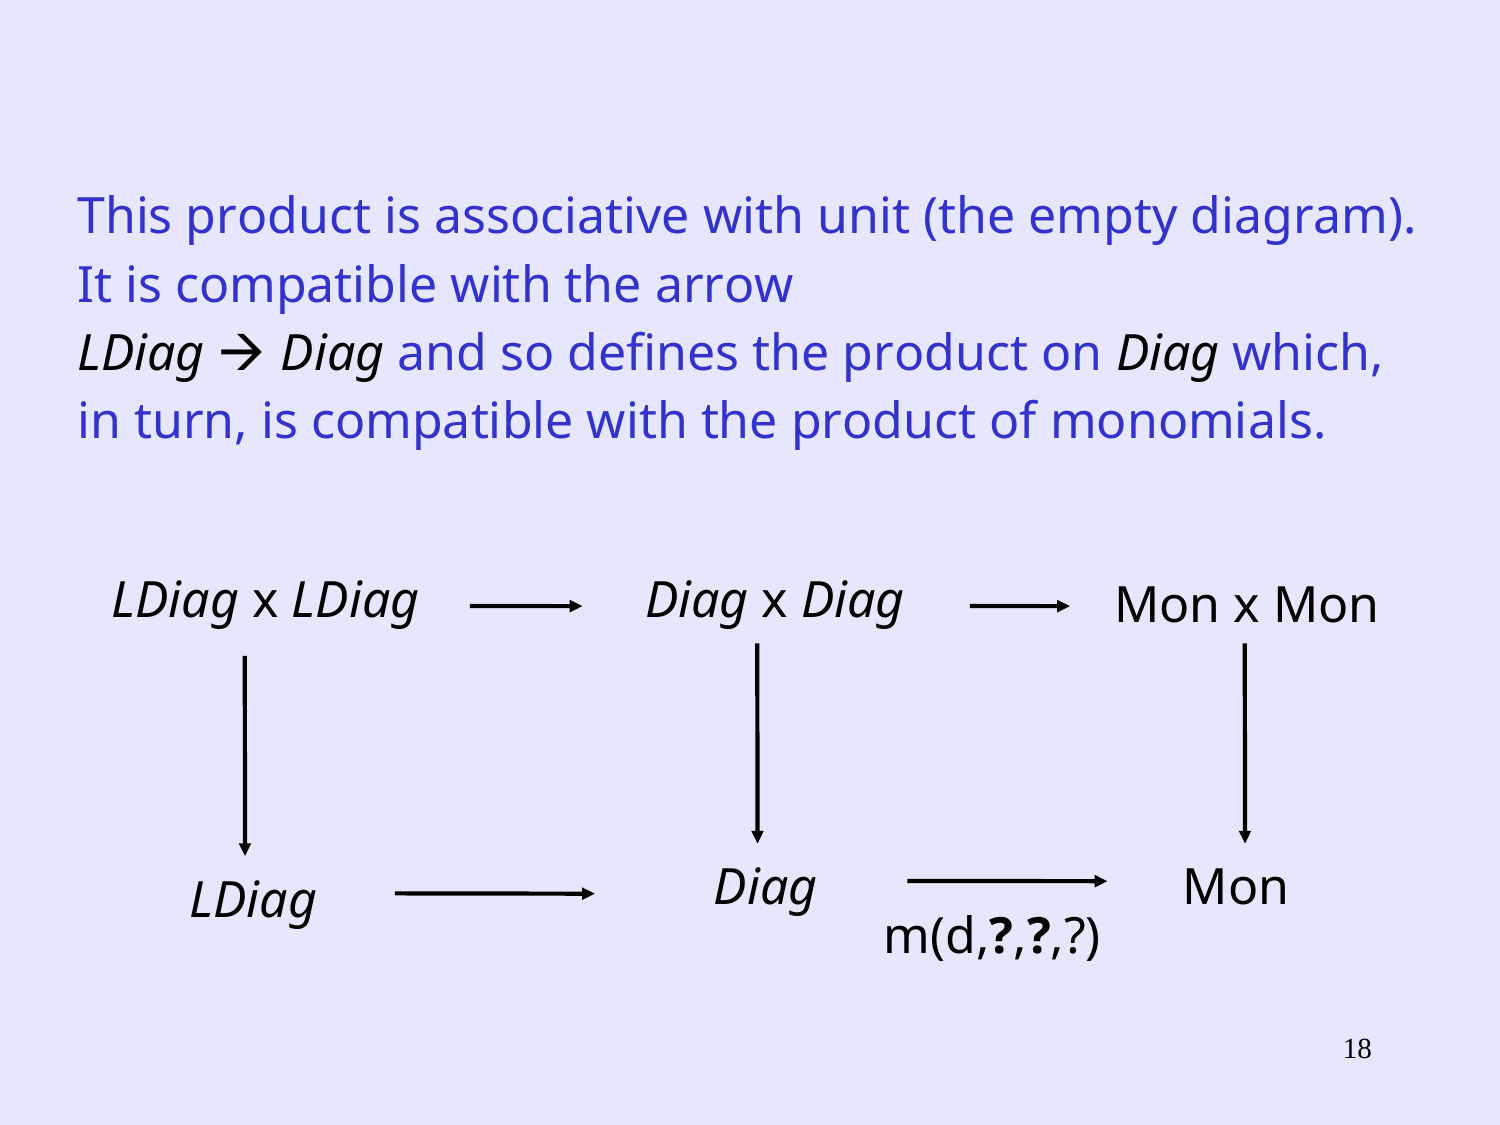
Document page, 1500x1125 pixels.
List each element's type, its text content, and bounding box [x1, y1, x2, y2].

text_box Mon x Mon [1099, 561, 1395, 645]
text_box Mon [1167, 843, 1305, 928]
text_box Diag x Diag [630, 555, 920, 640]
text_box Diag [698, 843, 833, 928]
text_box This product is associative with unit (the empty diagram). It is compatible with the arrow LDiag  Diag and so defines the product on Diag which, in turn, is compatible with the product of monomials. [62, 172, 1438, 462]
text_box LDiag [174, 855, 333, 940]
text_box LDiag x LDiag [96, 555, 435, 640]
text_box m(d,?,?,?) [869, 892, 1168, 968]
